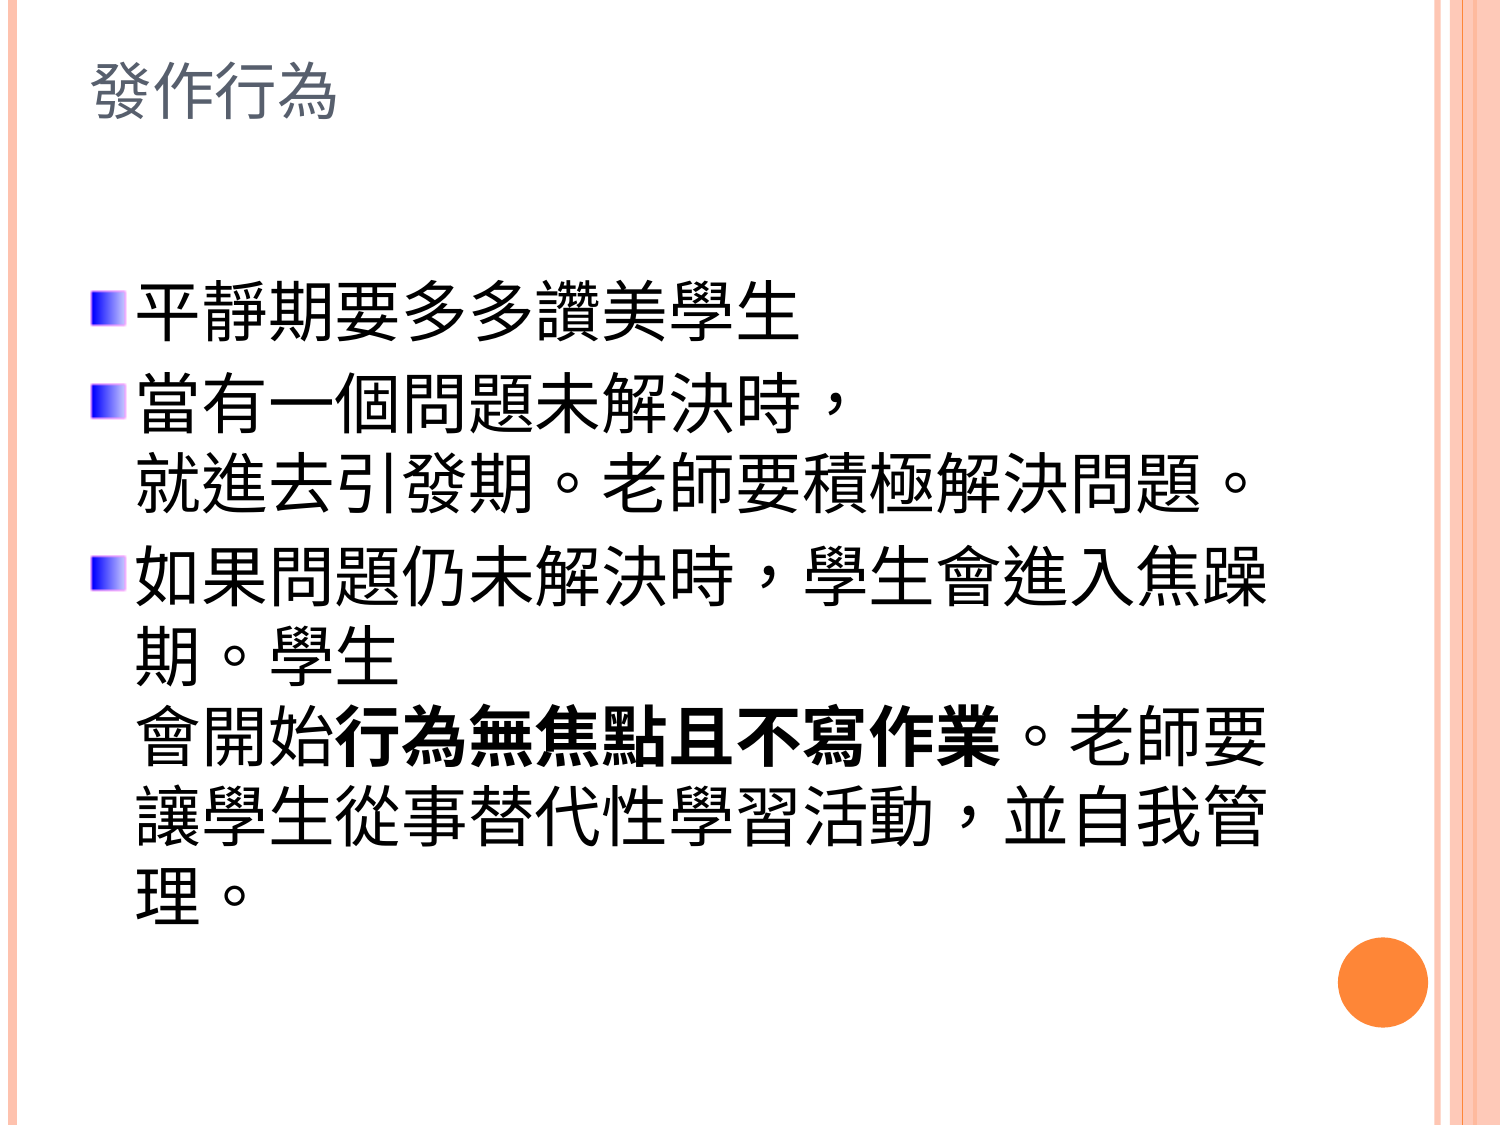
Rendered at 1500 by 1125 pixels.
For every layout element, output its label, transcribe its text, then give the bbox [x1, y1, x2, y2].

list 平靜期要多多讚美學生 當有一個問題未解決時， 就進去引發期。老師要積極解決問題。 如果問題仍未解決時，學生會進入焦躁期。學生 會開始行為無焦點且不寫作業。老師要讓學生從事替代性學習活動，並自我管理。 [75, 262, 1300, 1062]
title 發作行為 [75, 45, 1300, 233]
